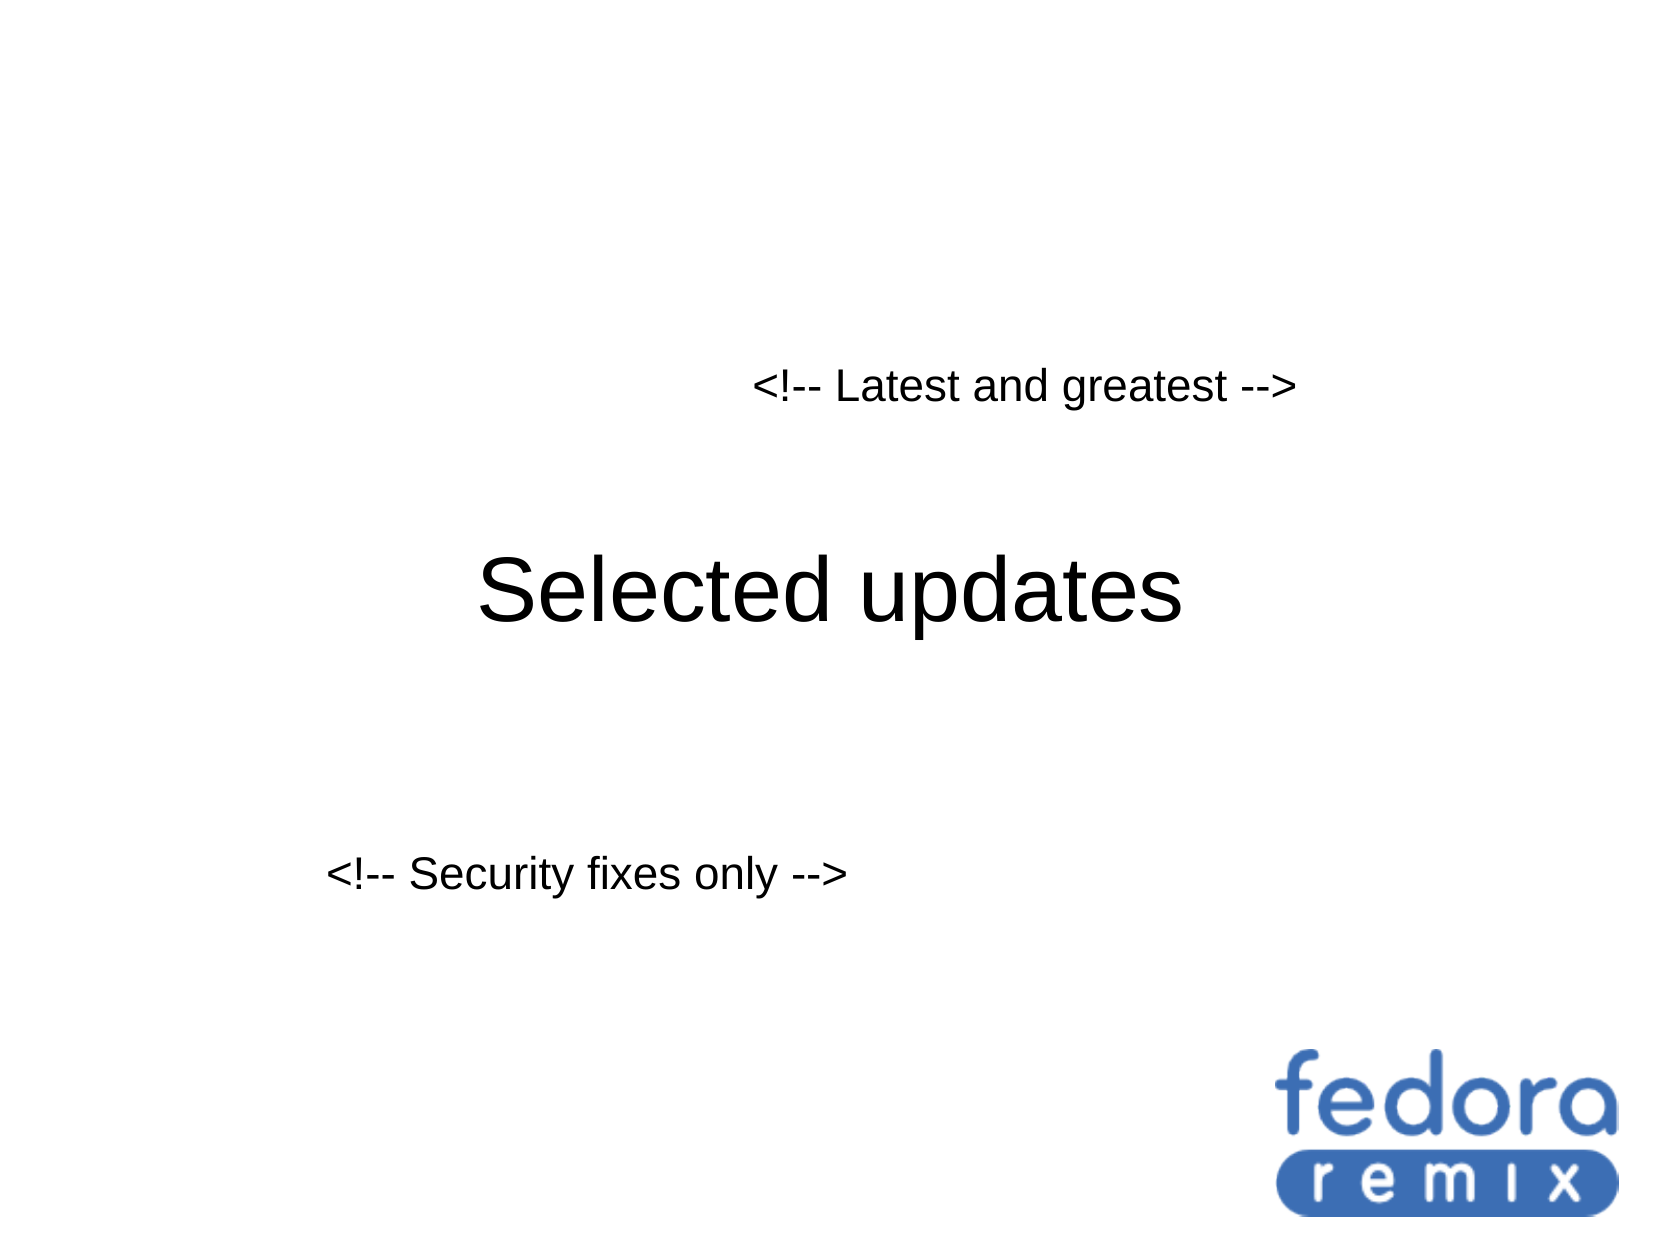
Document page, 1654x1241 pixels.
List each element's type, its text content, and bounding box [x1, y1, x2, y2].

picture [1275, 1049, 1619, 1217]
title <!-- Latest and greatest --> [525, 337, 1526, 434]
title <!-- Security fixes only --> [87, 825, 1088, 922]
title Selected updates [87, 466, 1576, 713]
